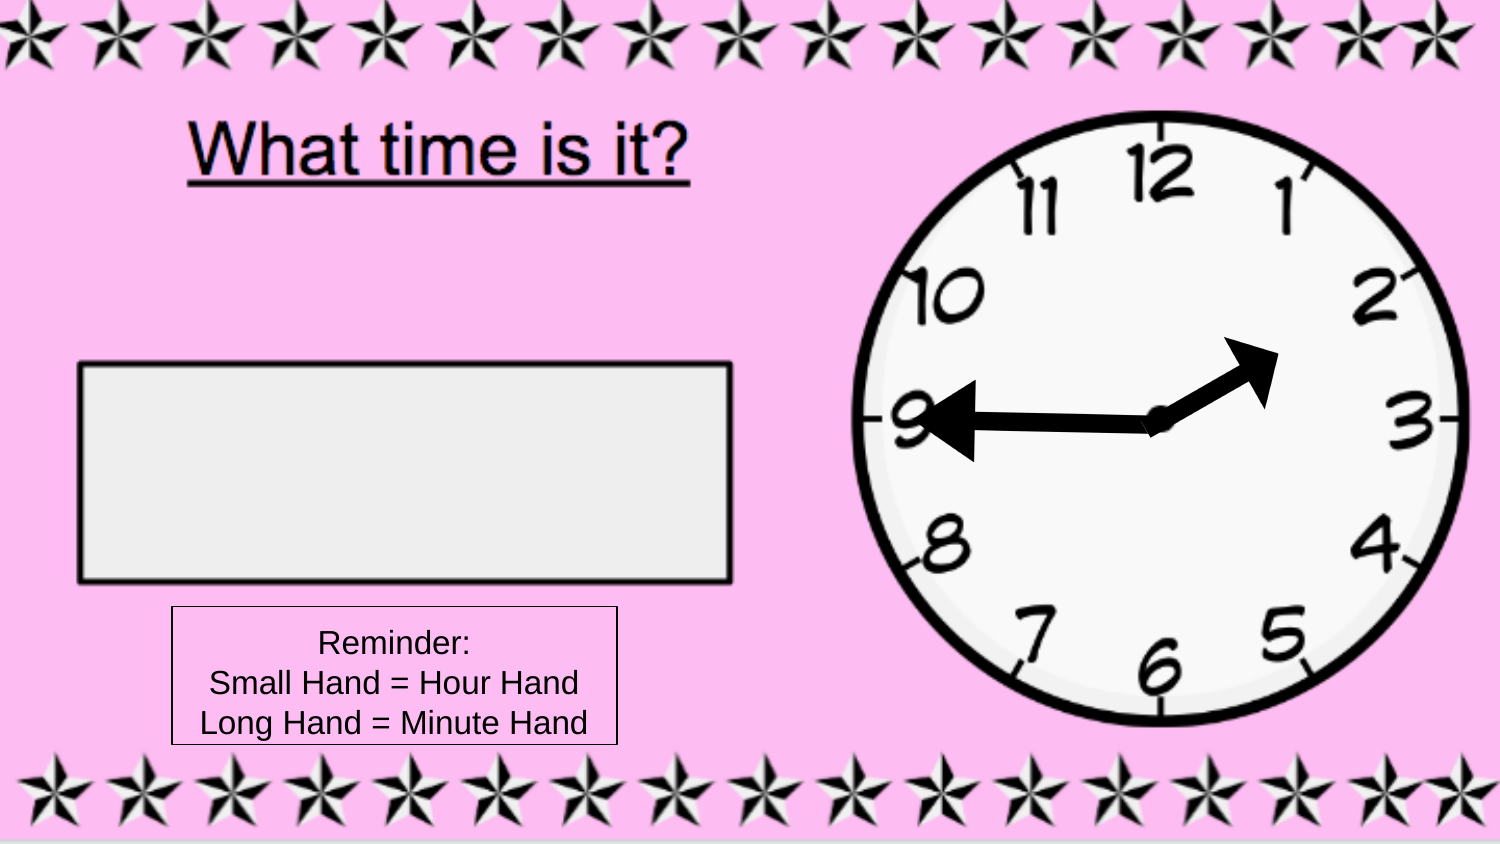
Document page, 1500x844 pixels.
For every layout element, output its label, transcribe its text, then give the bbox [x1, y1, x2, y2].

text_box Reminder: Small Hand = Hour Hand Long Hand = Minute Hand [171, 606, 617, 745]
picture [0, 0, 1500, 844]
